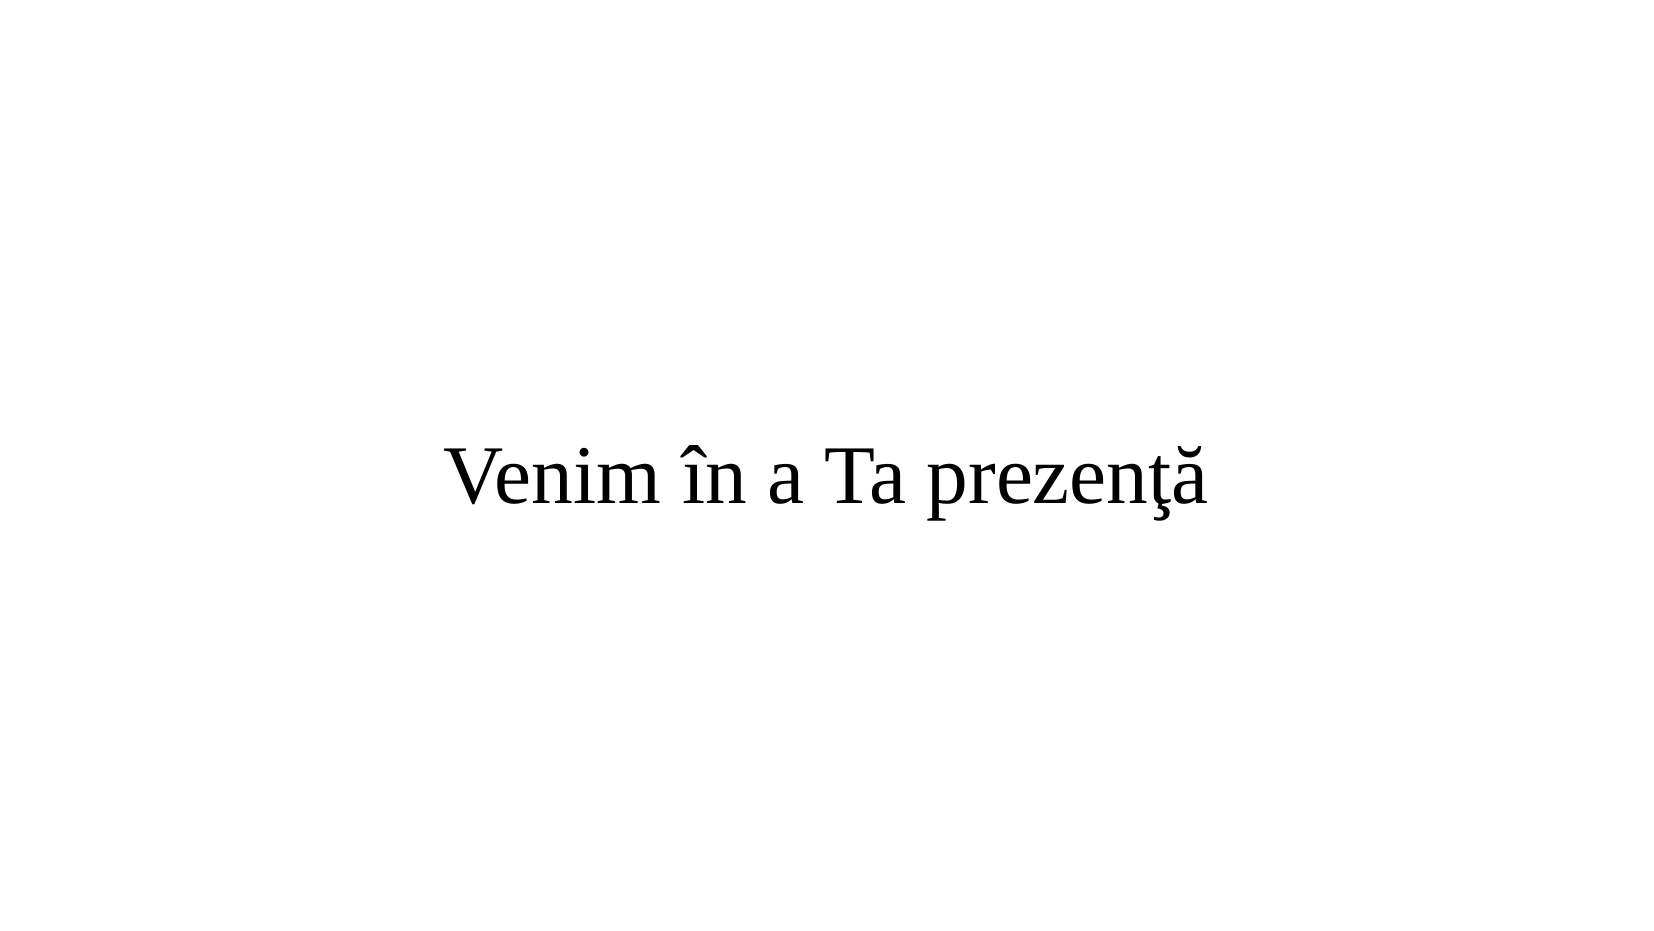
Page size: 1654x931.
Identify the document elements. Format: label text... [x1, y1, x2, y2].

title Venim în a Ta prezenţă [165, 420, 1489, 521]
